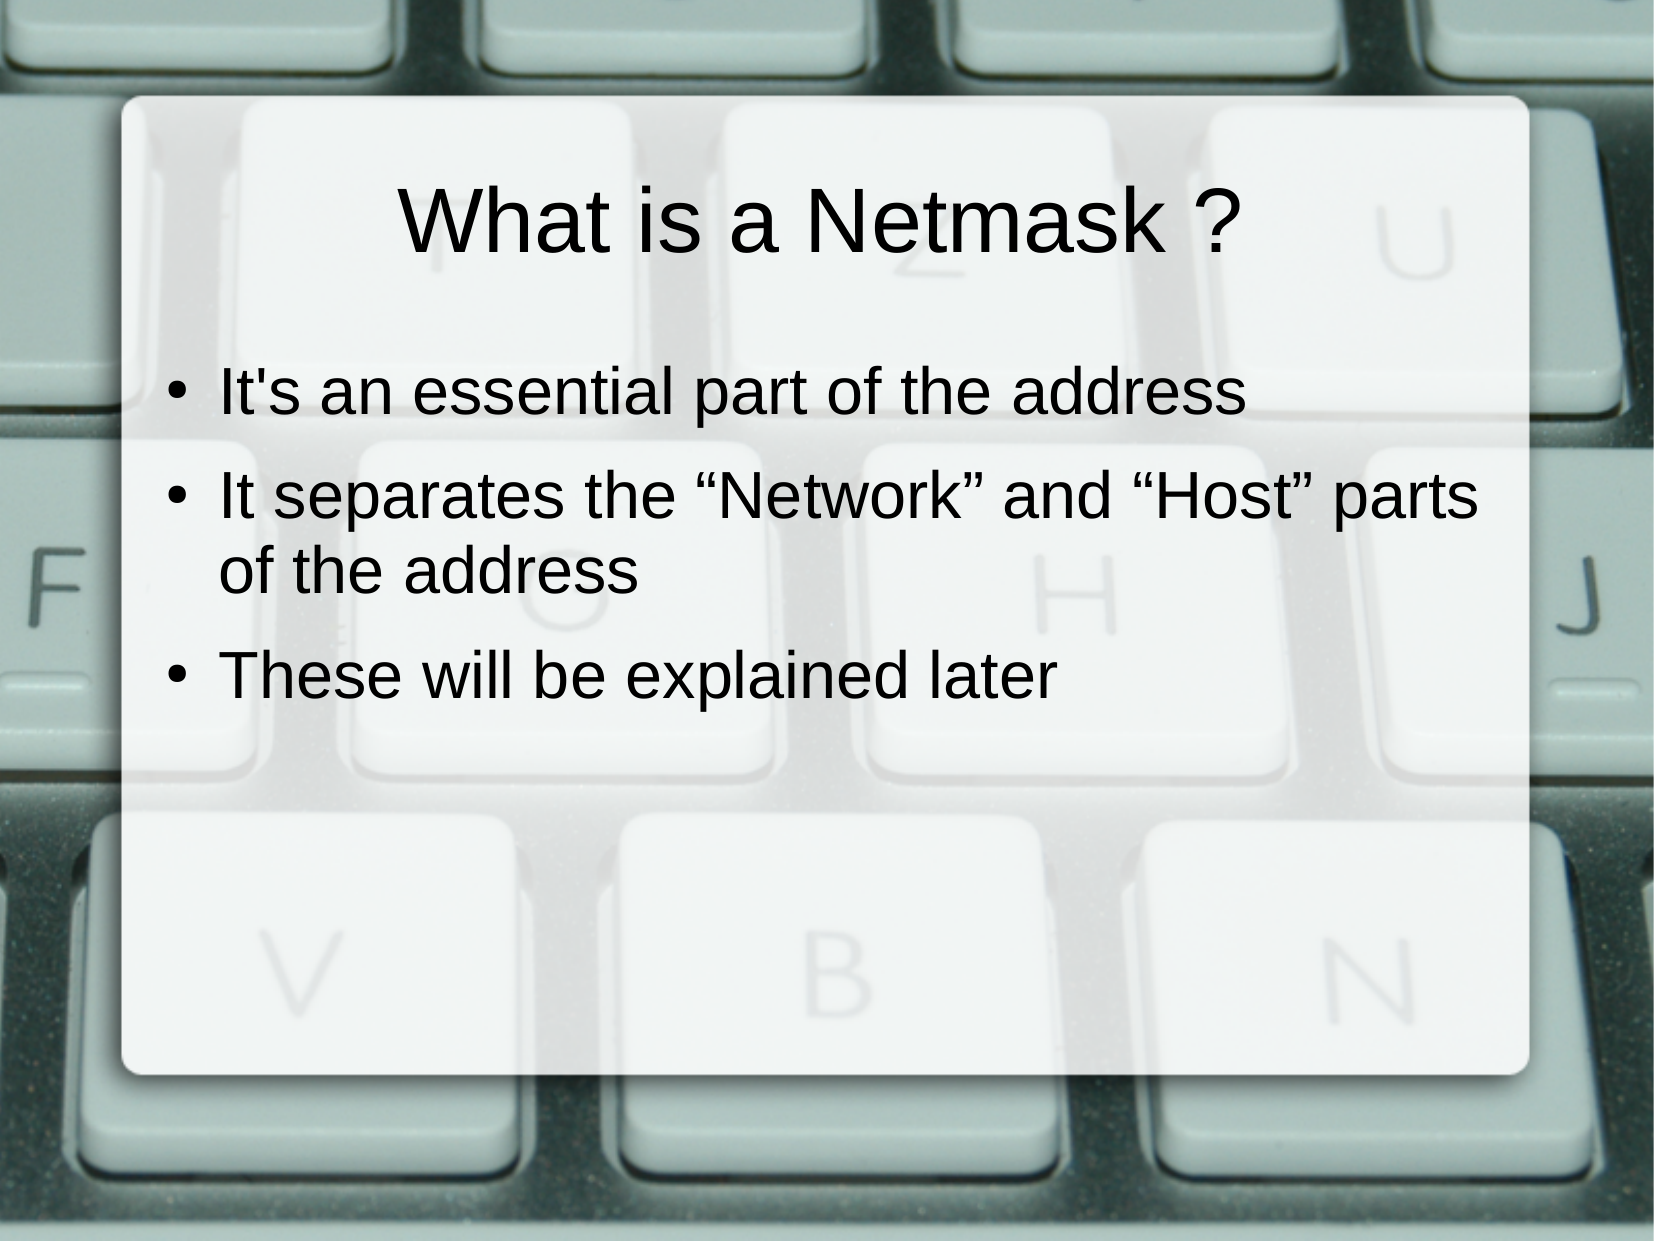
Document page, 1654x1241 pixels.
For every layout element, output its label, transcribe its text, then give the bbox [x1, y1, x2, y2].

list It's an essential part of the address It separates the “Network” and “Host” parts of the address These will be explained later [147, 354, 1506, 1049]
picture [0, 0, 1654, 1241]
title What is a Netmask ? [135, 125, 1506, 318]
